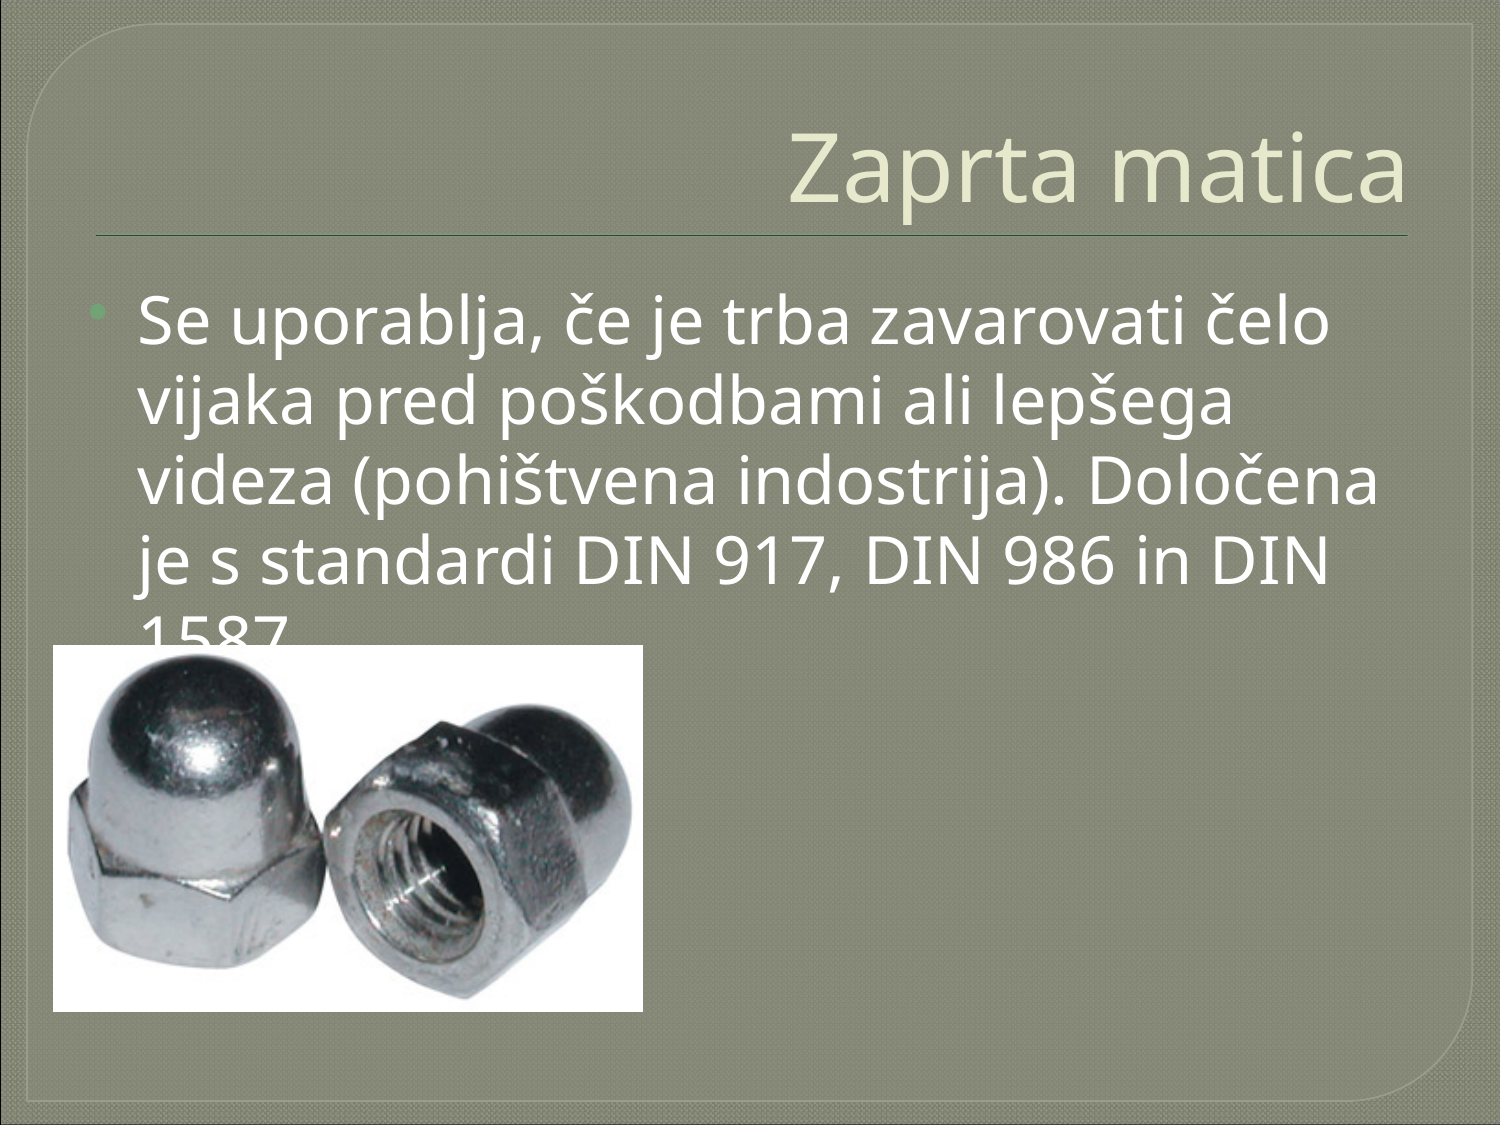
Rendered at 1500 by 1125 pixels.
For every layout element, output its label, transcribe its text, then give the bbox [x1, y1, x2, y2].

title Zaprta matica [75, 41, 1425, 230]
list Se uporablja, če je trba zavarovati čelo vijaka pred poškodbami ali lepšega videza (pohištvena indostrija). Določena je s standardi DIN 917, DIN 986 in DIN 1587 [75, 270, 1425, 1013]
picture [0, 0, 1500, 1125]
